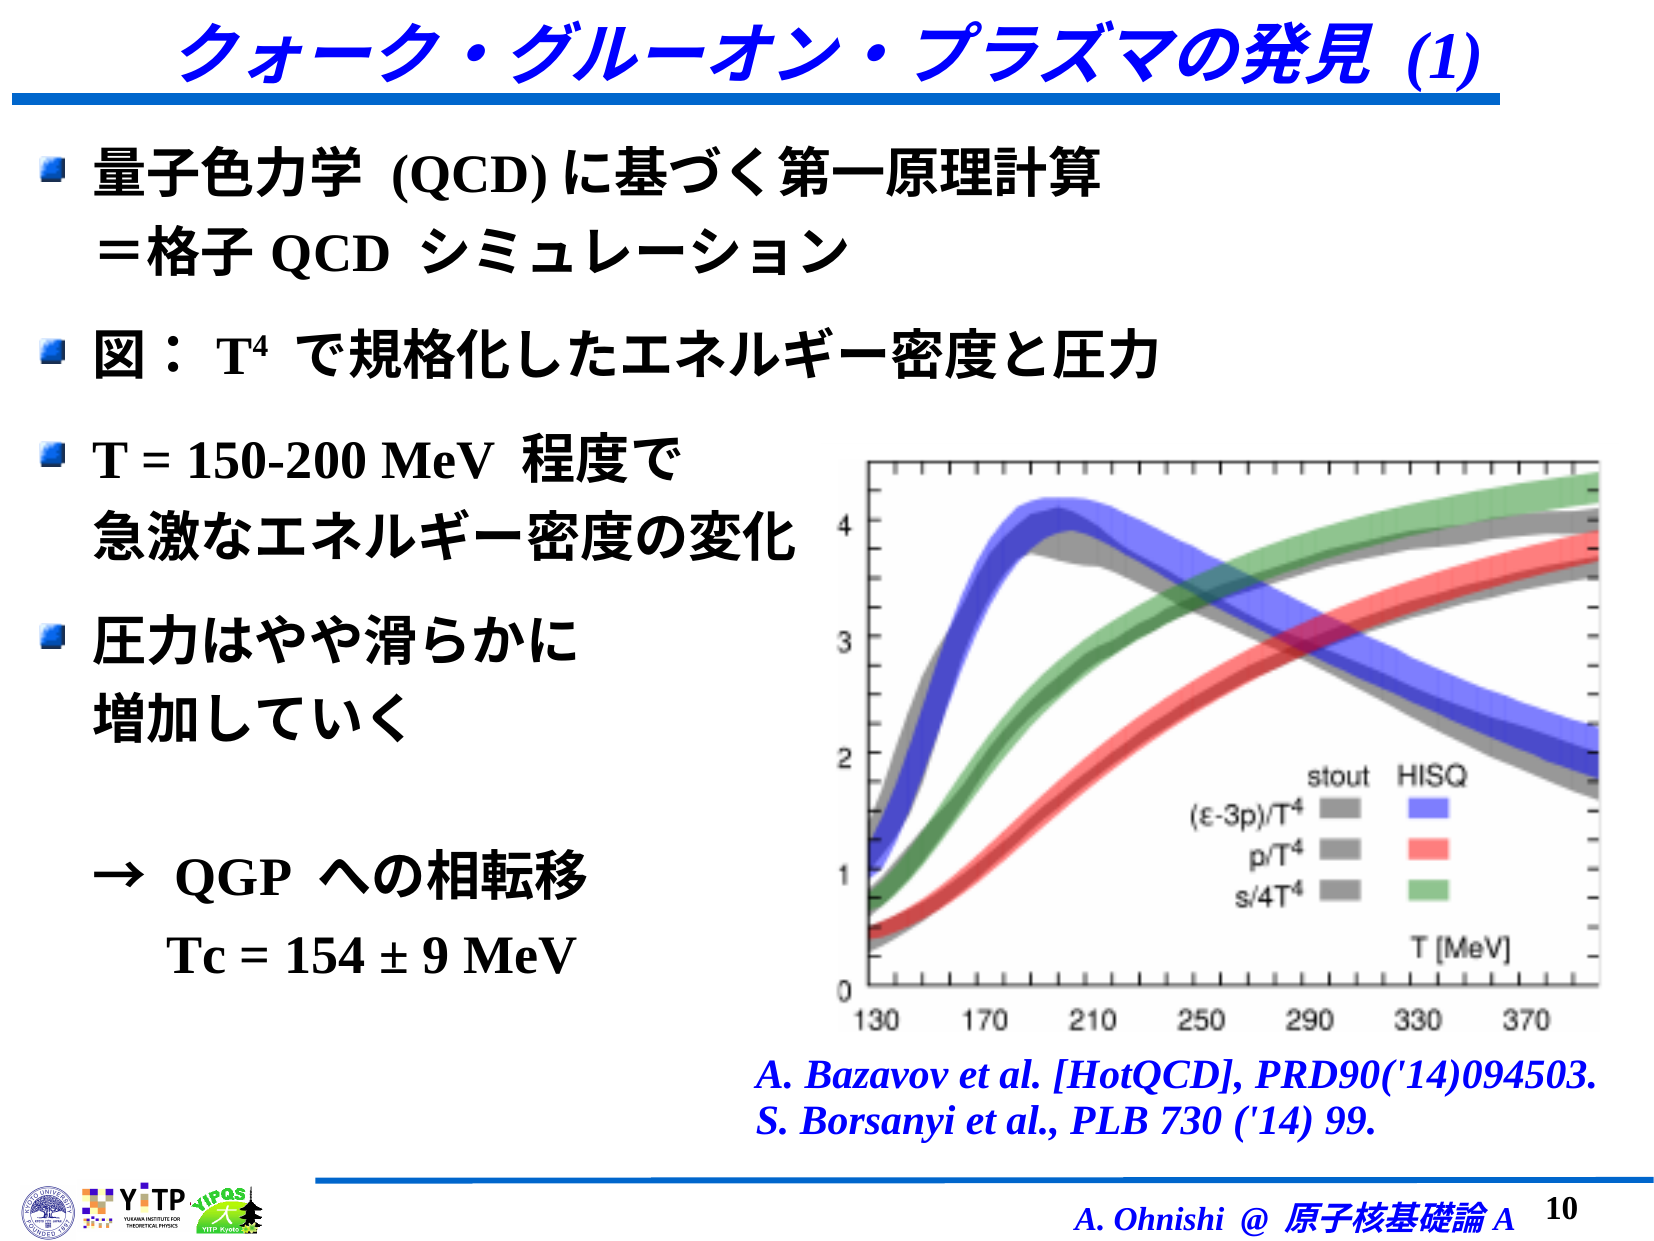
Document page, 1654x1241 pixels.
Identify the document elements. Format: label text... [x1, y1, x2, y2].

title クォーク・グルーオン・プラズマの発見 (1) [0, 0, 1654, 99]
text_box A. Bazavov et al. [HotQCD], PRD90('14)094503. S. Borsanyi et al., PLB 730 ('14) 99. [755, 1051, 1619, 1144]
picture [77, 1179, 263, 1234]
picture [20, 1185, 76, 1241]
picture [821, 442, 1619, 1051]
list 量子色力学 (QCD)に基づく第一原理計算 ＝格子QCD シミュレーション 図：T4 で規格化したエネルギー密度と圧力 T = 150-200 MeV 程度で 急激なエネルギー密度の変化 圧力はやや滑らかに 増加していく → QGP への相転移 Tc = 154 ± 9 MeV [21, 129, 1622, 930]
